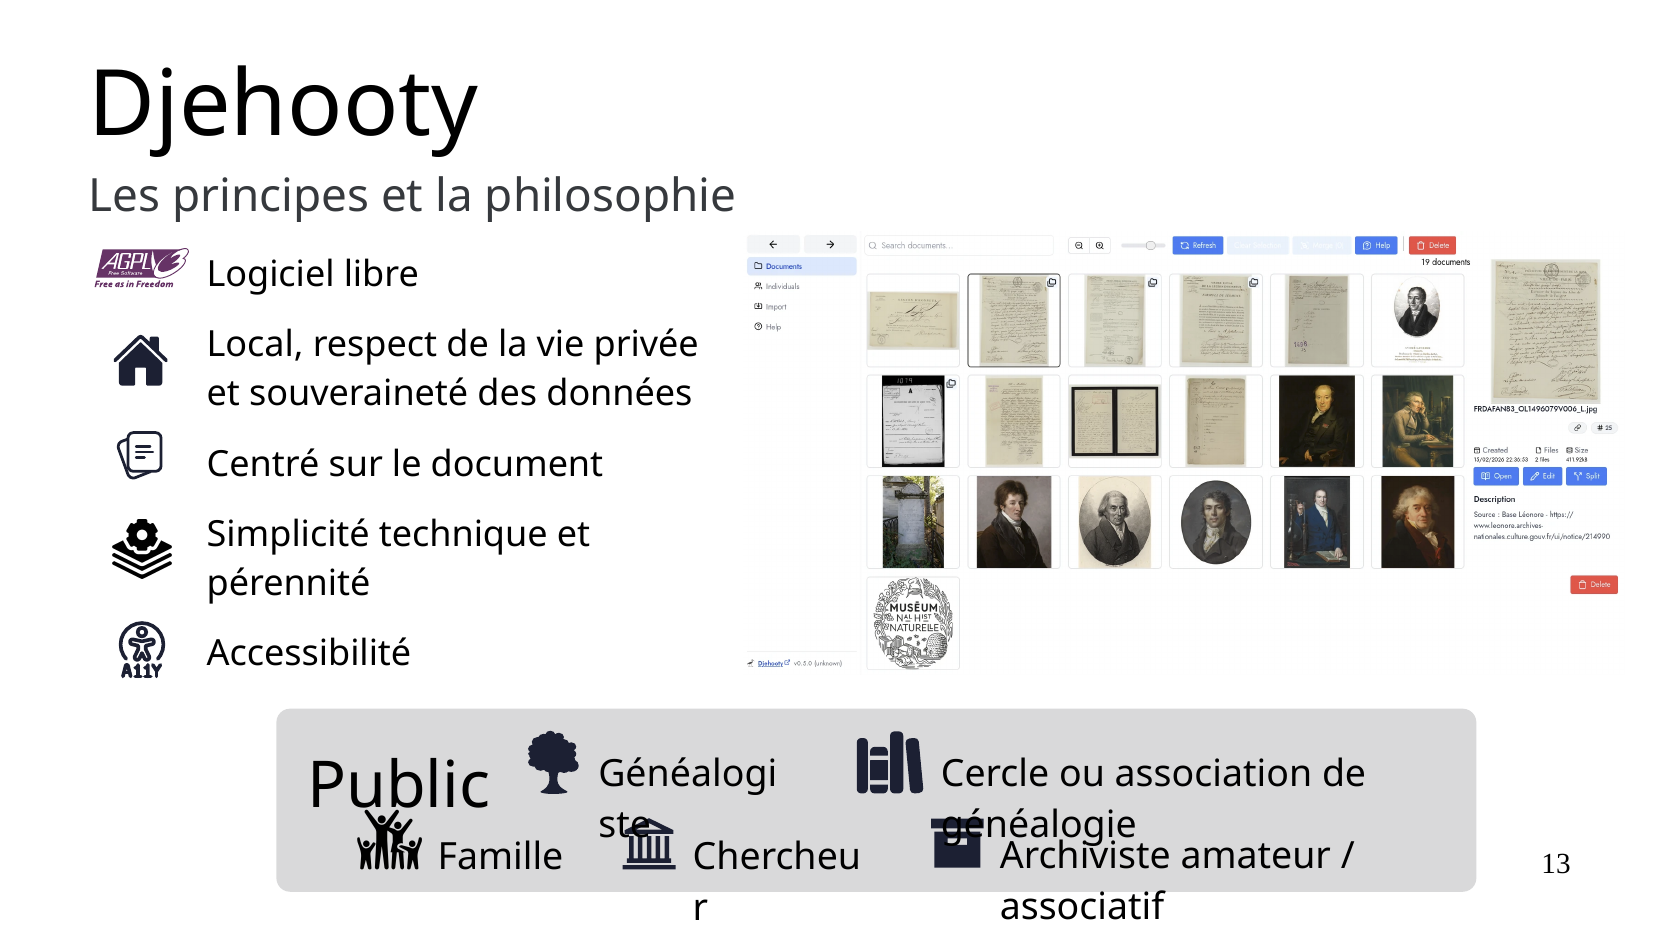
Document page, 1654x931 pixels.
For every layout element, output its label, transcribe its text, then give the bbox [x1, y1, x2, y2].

picture [112, 425, 172, 485]
picture [613, 809, 686, 882]
picture [353, 827, 422, 876]
text_box Archiviste amateur / associatif [985, 820, 1458, 880]
text_box [276, 708, 1477, 892]
list Logiciel libre Local, respect de la vie privée et souveraineté des données Centré sur le document Simplicité technique et pérennité Accessibilité [206, 248, 739, 680]
picture [111, 330, 171, 390]
text_box Généalogiste [583, 739, 807, 799]
text_box Famille [422, 822, 584, 882]
picture [930, 814, 984, 869]
text_box Cercle ou association de généalogie [926, 739, 1458, 792]
picture [112, 620, 172, 680]
text_box Chercheur [678, 822, 886, 913]
picture [743, 231, 1625, 675]
list Public [307, 738, 514, 827]
picture [853, 726, 927, 799]
title Djehooty Les principes et la philosophie [88, 37, 1577, 193]
picture [112, 519, 172, 579]
picture [94, 248, 189, 288]
picture [517, 726, 590, 799]
text_box [603, 819, 613, 828]
